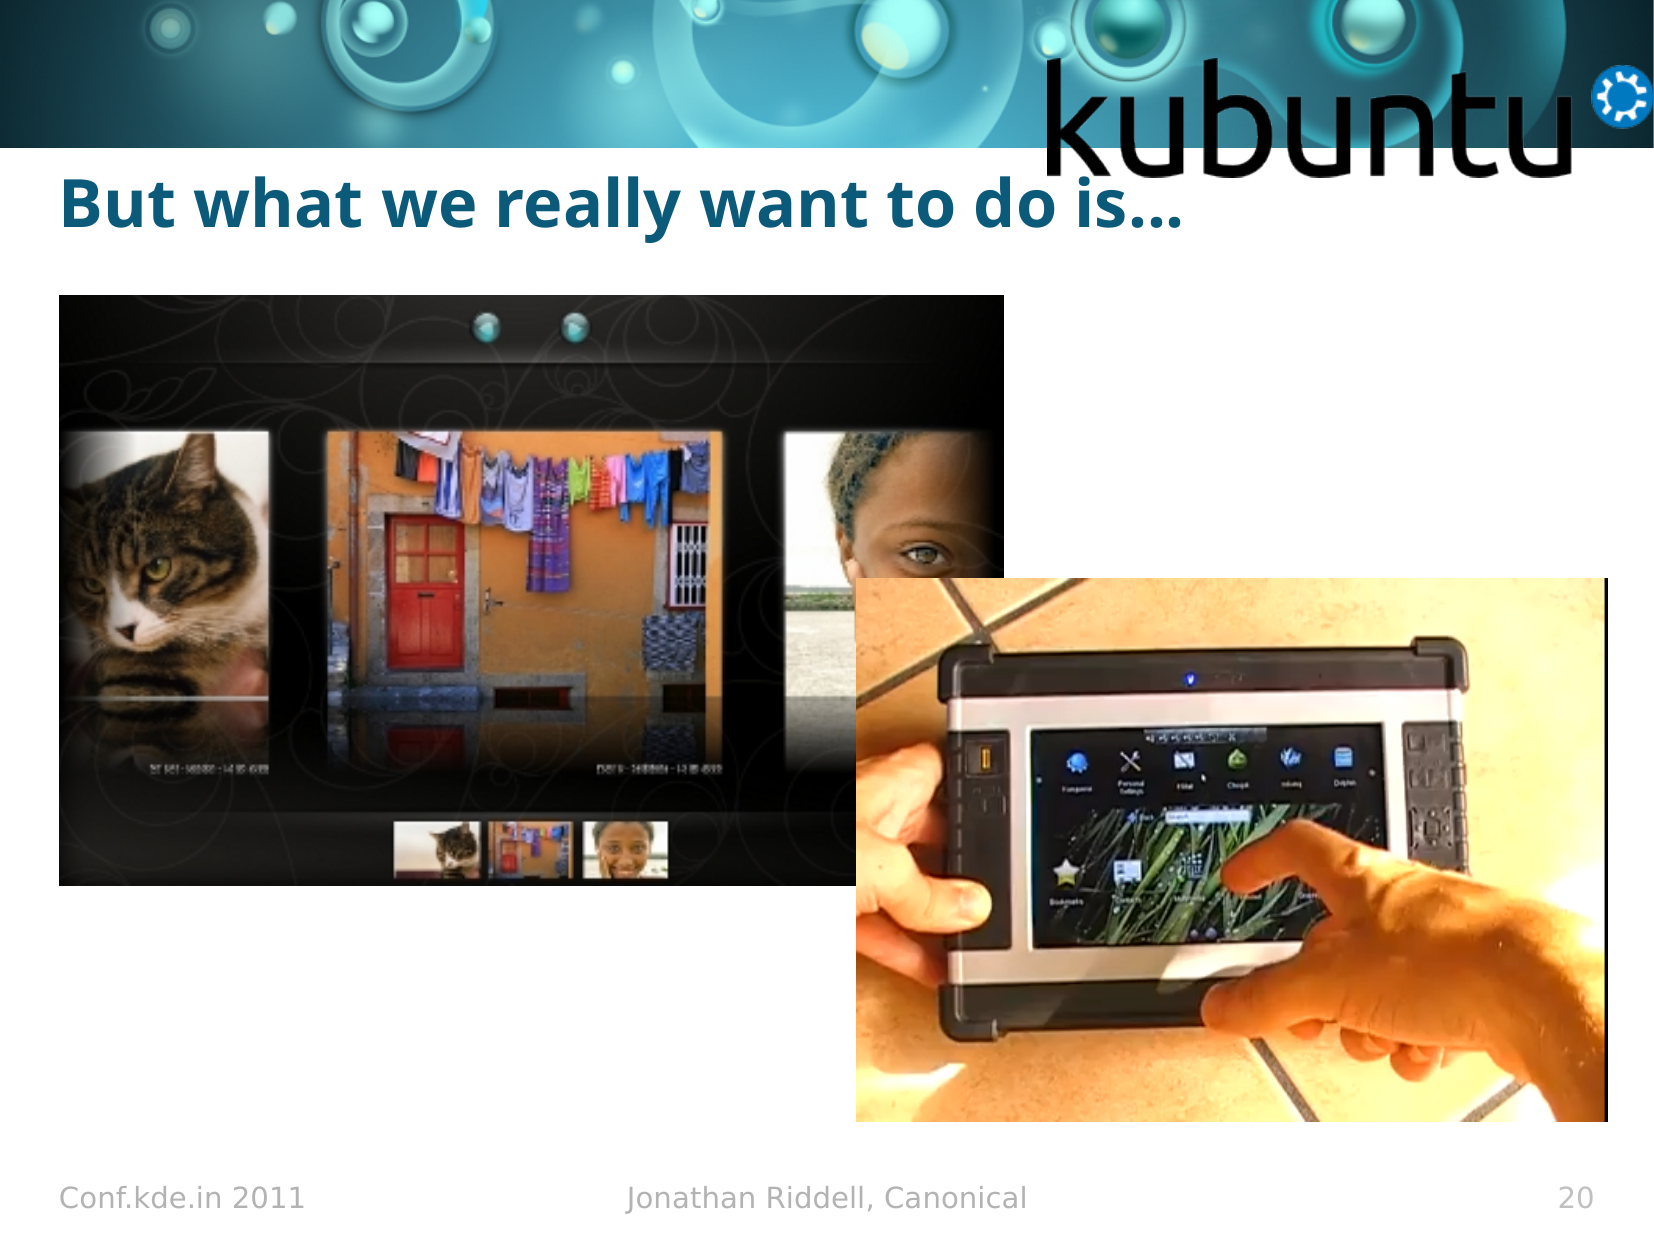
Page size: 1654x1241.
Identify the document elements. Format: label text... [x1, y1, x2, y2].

picture [59, 295, 1608, 1123]
title But what we really want to do is... [59, 164, 1595, 240]
picture [0, 0, 1654, 178]
